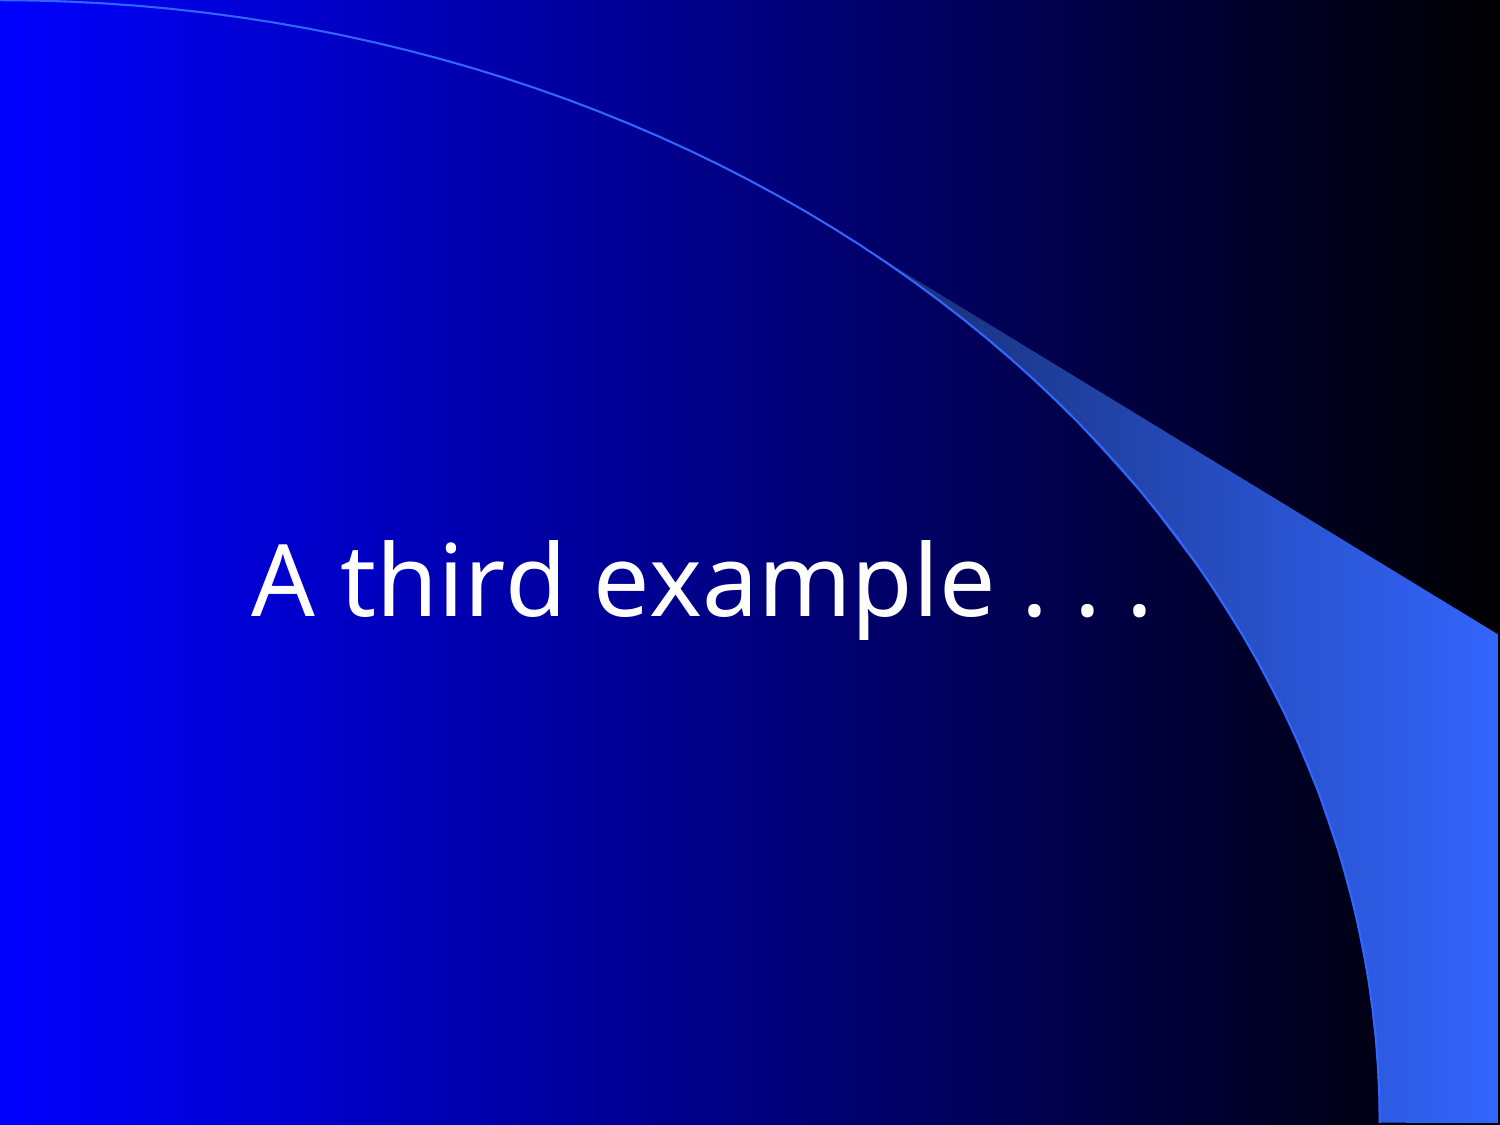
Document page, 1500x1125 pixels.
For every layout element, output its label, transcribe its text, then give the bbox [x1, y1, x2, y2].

text_box A third example . . . [236, 501, 1281, 639]
